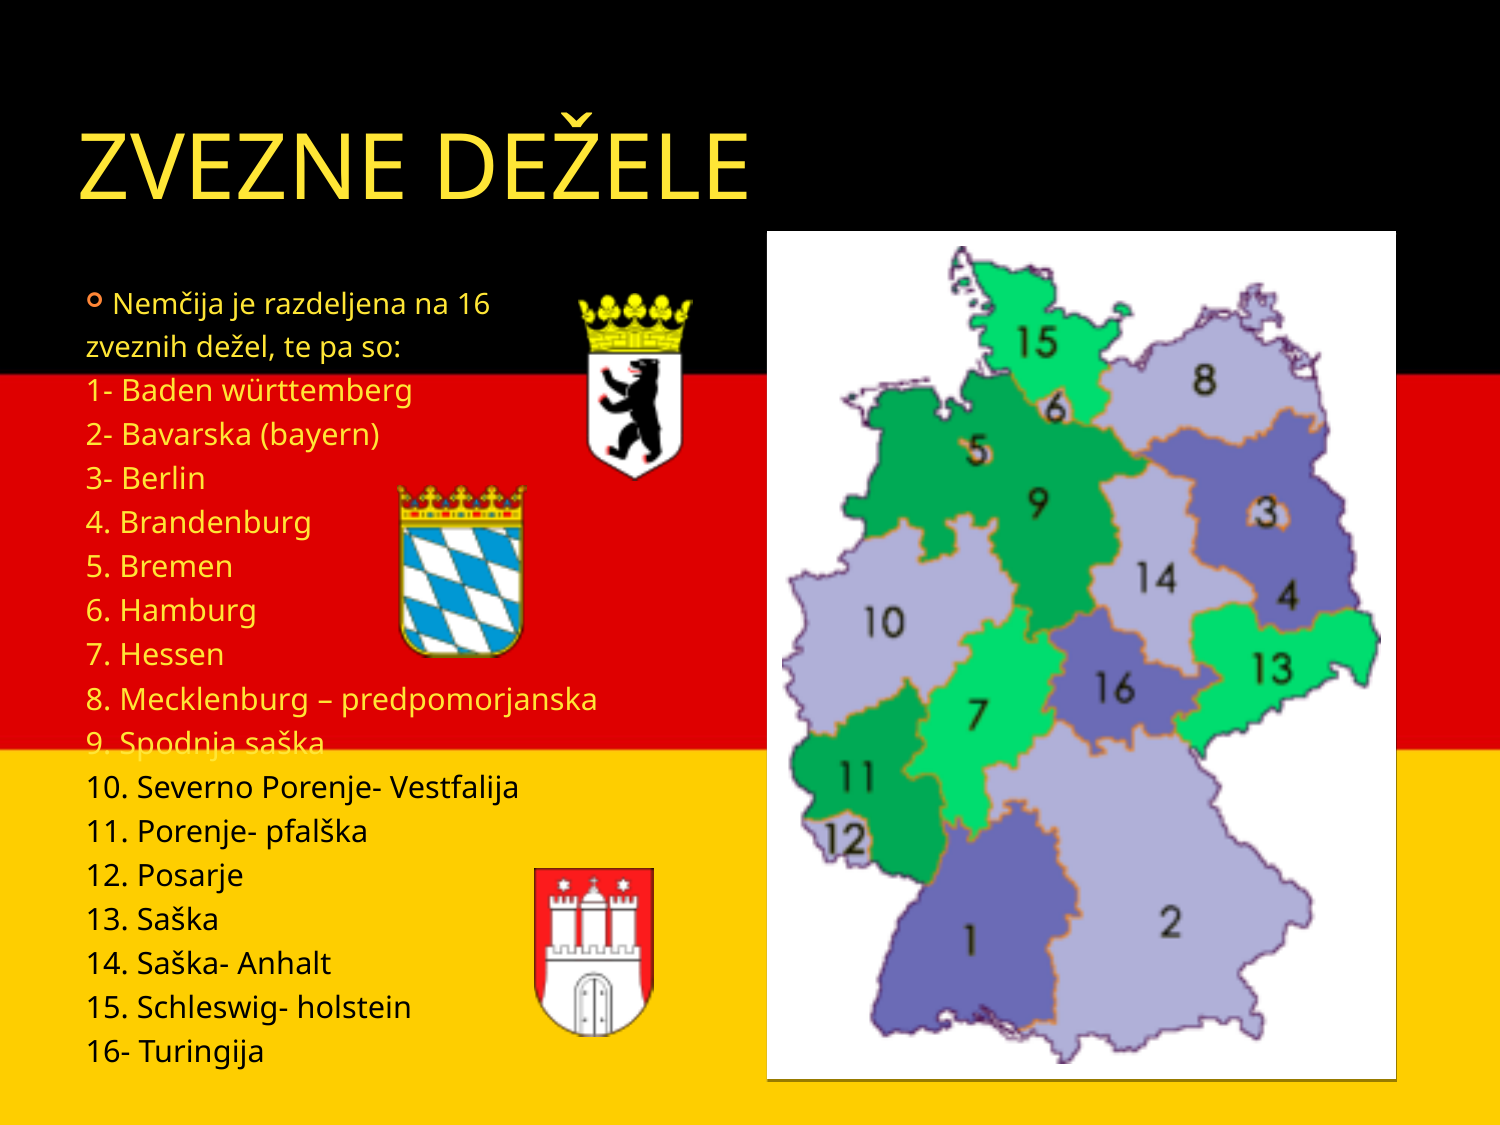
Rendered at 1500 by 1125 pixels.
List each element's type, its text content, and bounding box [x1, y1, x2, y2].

title ZVEZNE DEŽELE [63, 37, 1288, 225]
list Nemčija je razdeljena na 16 zveznih dežel, te pa so: 1- Baden württemberg 2- Bavarska (bayern) 3- Berlin 4. Brandenburg 5. Bremen 6. Hamburg 7. Hessen 8. Mecklenburg – predpomorjanska 9. Spodnja saška 10. Severno Porenje- Vestfalija 11. Porenje- pfalška 12. Posarje 13. Saška 14. Saška- Anhalt 15. Schleswig- holstein 16- Turingija [70, 277, 766, 1078]
picture [0, 0, 1500, 1125]
